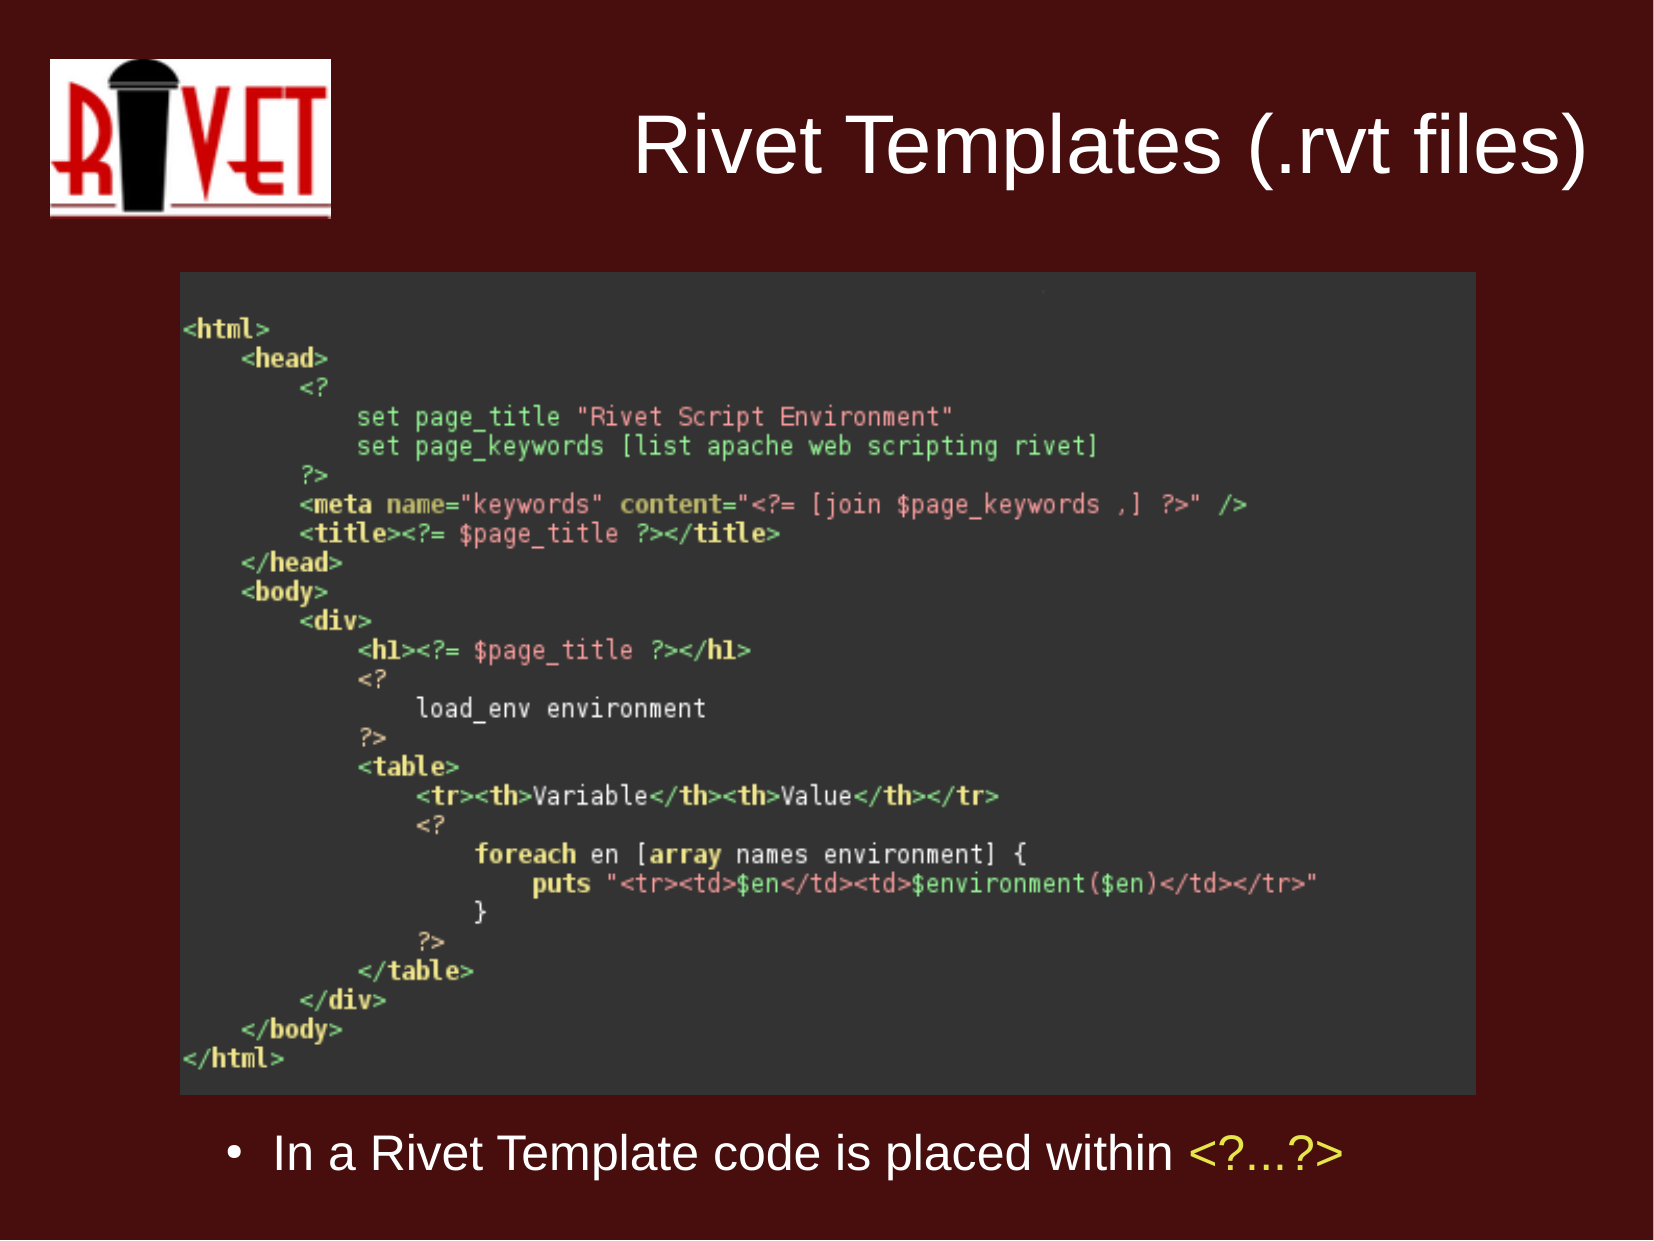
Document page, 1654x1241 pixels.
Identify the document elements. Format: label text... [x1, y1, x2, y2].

list In a Rivet Template code is placed within <?...?> [60, 1125, 1606, 1200]
picture [50, 59, 331, 219]
picture [180, 272, 1476, 1096]
title Rivet Templates (.rvt files) [360, 49, 1591, 241]
